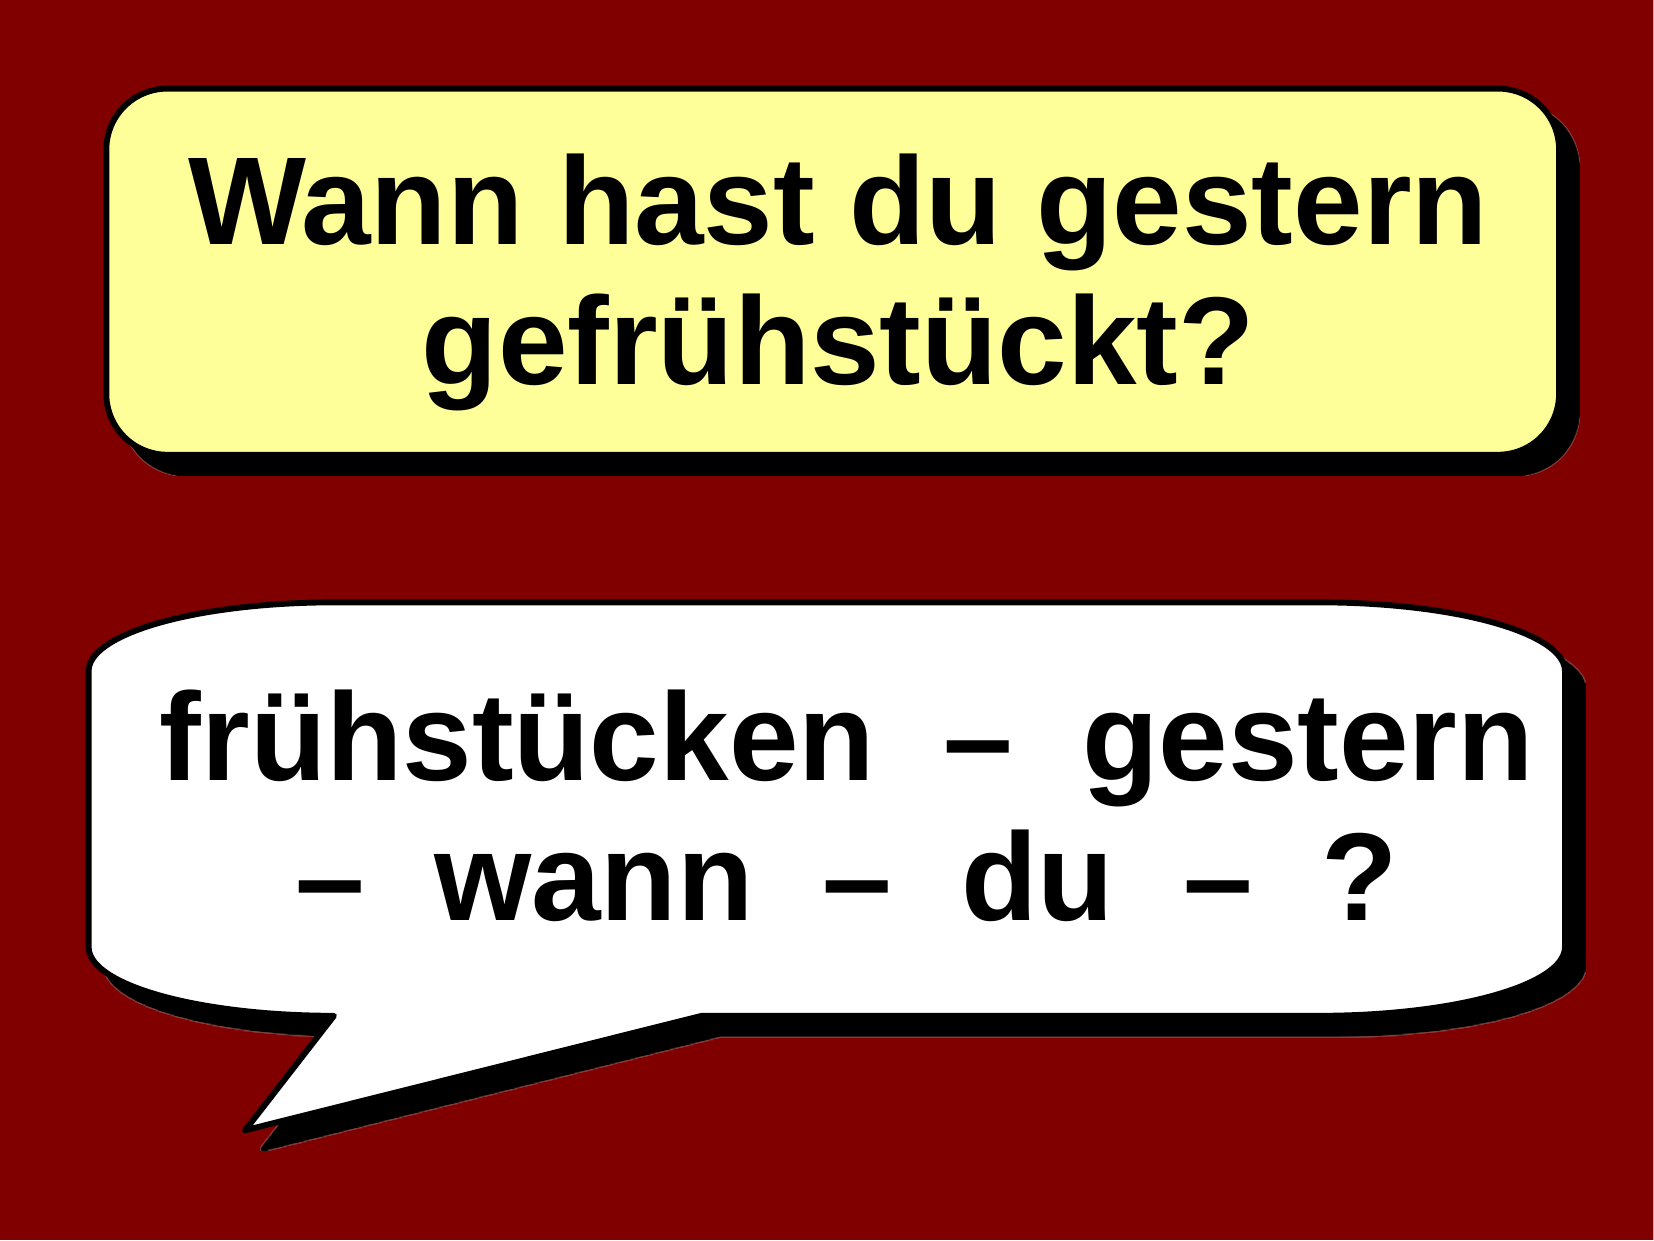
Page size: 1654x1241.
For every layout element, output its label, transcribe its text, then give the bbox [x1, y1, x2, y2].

text_box frühstücken – gestern – wann – du – ? [129, 659, 1565, 1094]
text_box [88, 602, 1562, 985]
text_box Wann hast du gestern gefrühstückt? [141, 124, 1536, 419]
text_box [245, 1094, 390, 1131]
text_box [106, 88, 1560, 455]
